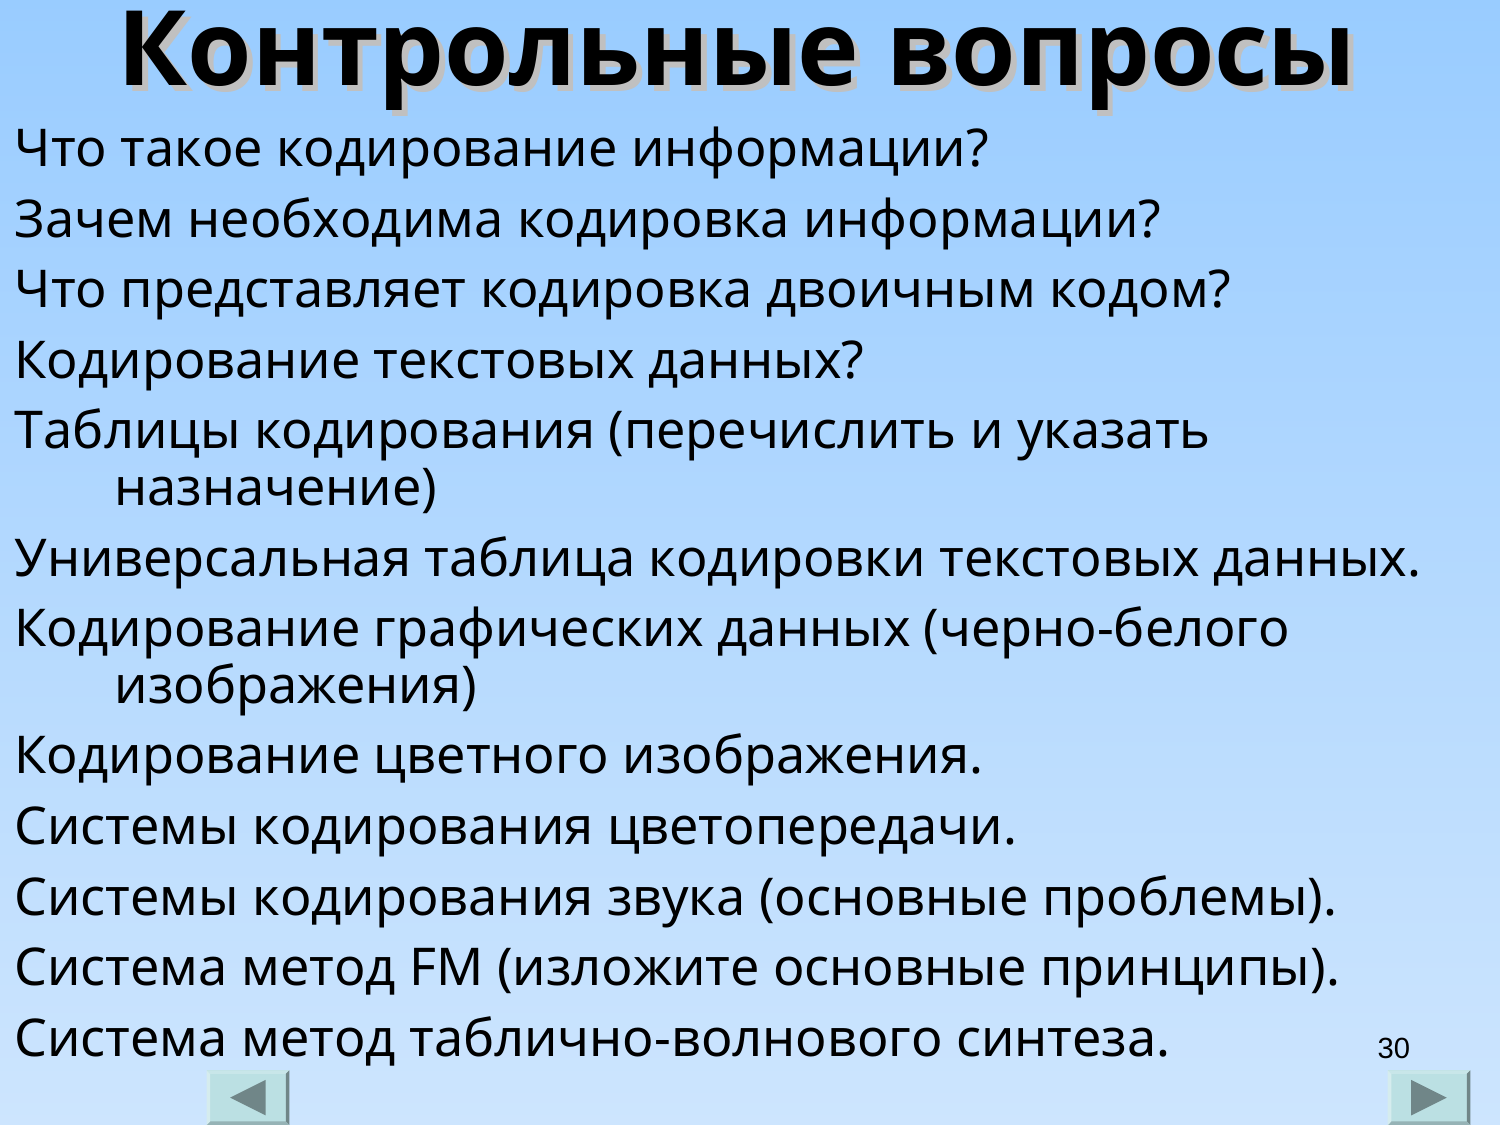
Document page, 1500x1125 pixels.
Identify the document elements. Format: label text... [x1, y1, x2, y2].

text_box [1389, 1070, 1471, 1125]
text_box [208, 1070, 290, 1125]
list Что такое кодирование информации? Зачем необходима кодировка информации? Что представляет кодировка двоичным кодом? Кодирование текстовых данных? Таблицы кодирования (перечислить и указать назначение) Универсальная таблица кодировки текстовых данных. Кодирование графических данных (черно-белого изображения) Кодирование цветного изображения. Системы кодирования цветопередачи. Системы кодирования звука (основные проблемы). Система метод FM (изложите основные принципы). Система метод таблично-волнового синтеза. [0, 113, 1500, 1022]
title Контрольные вопросы [0, 0, 1475, 113]
